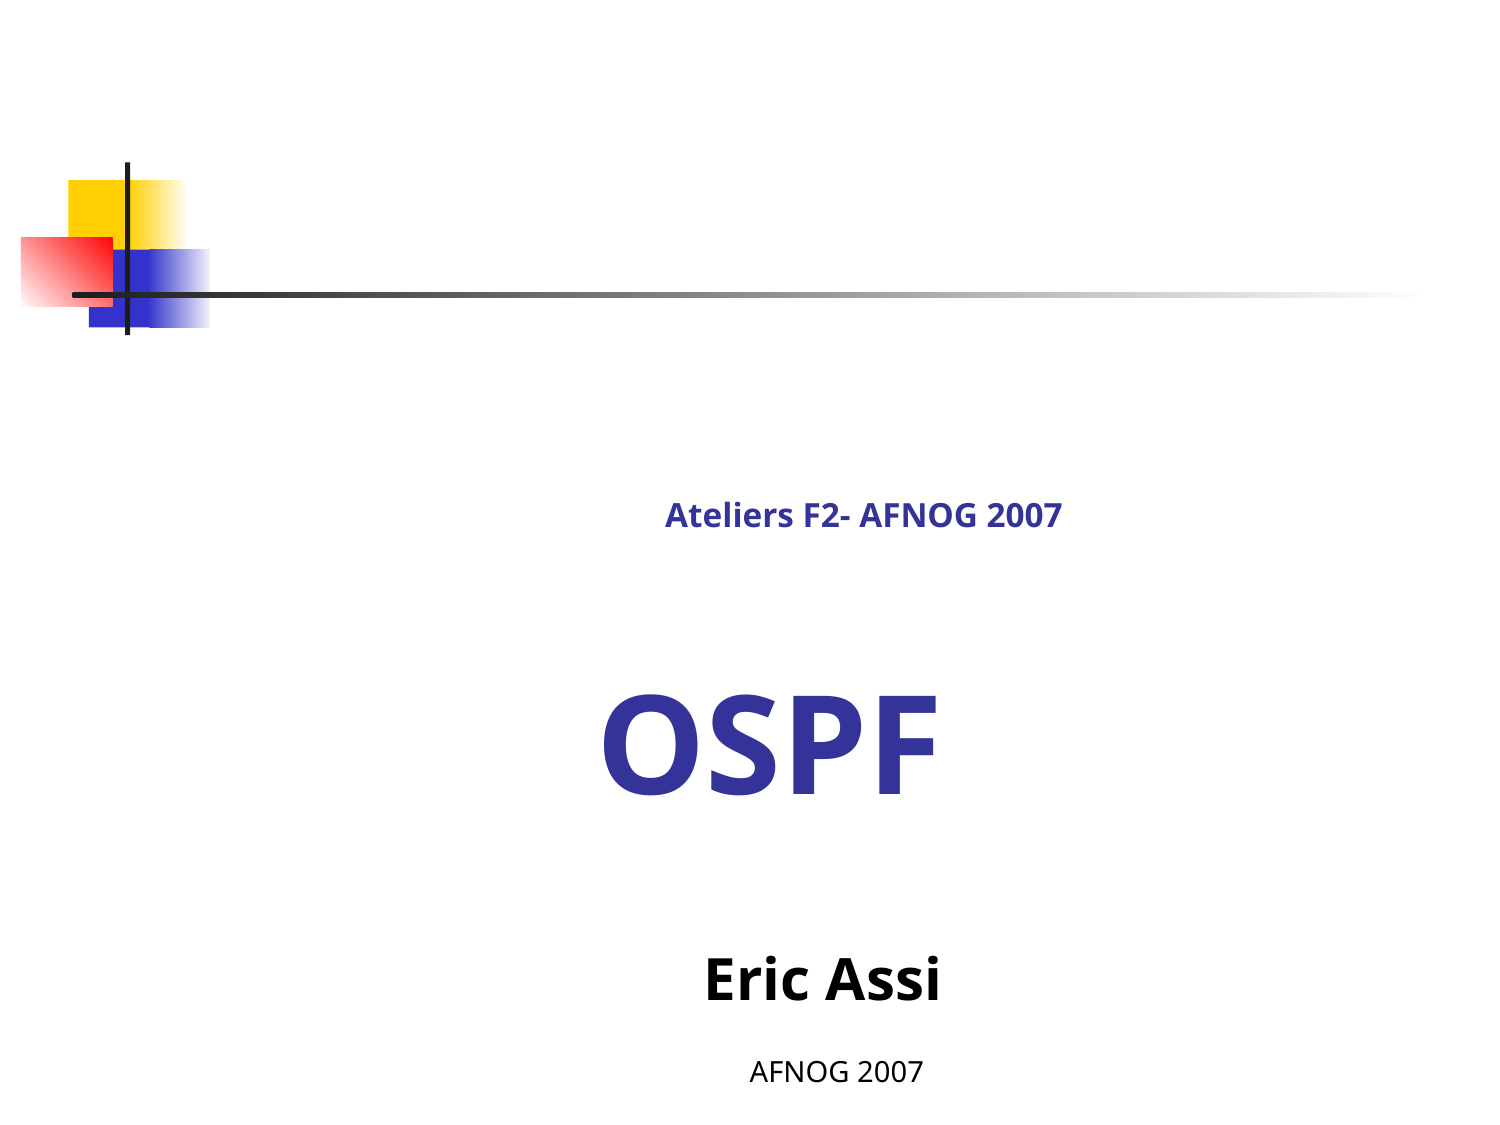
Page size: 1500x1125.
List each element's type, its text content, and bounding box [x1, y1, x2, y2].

list Ateliers F2- AFNOG 2007 OSPF Eric Assi [220, 299, 1425, 1024]
